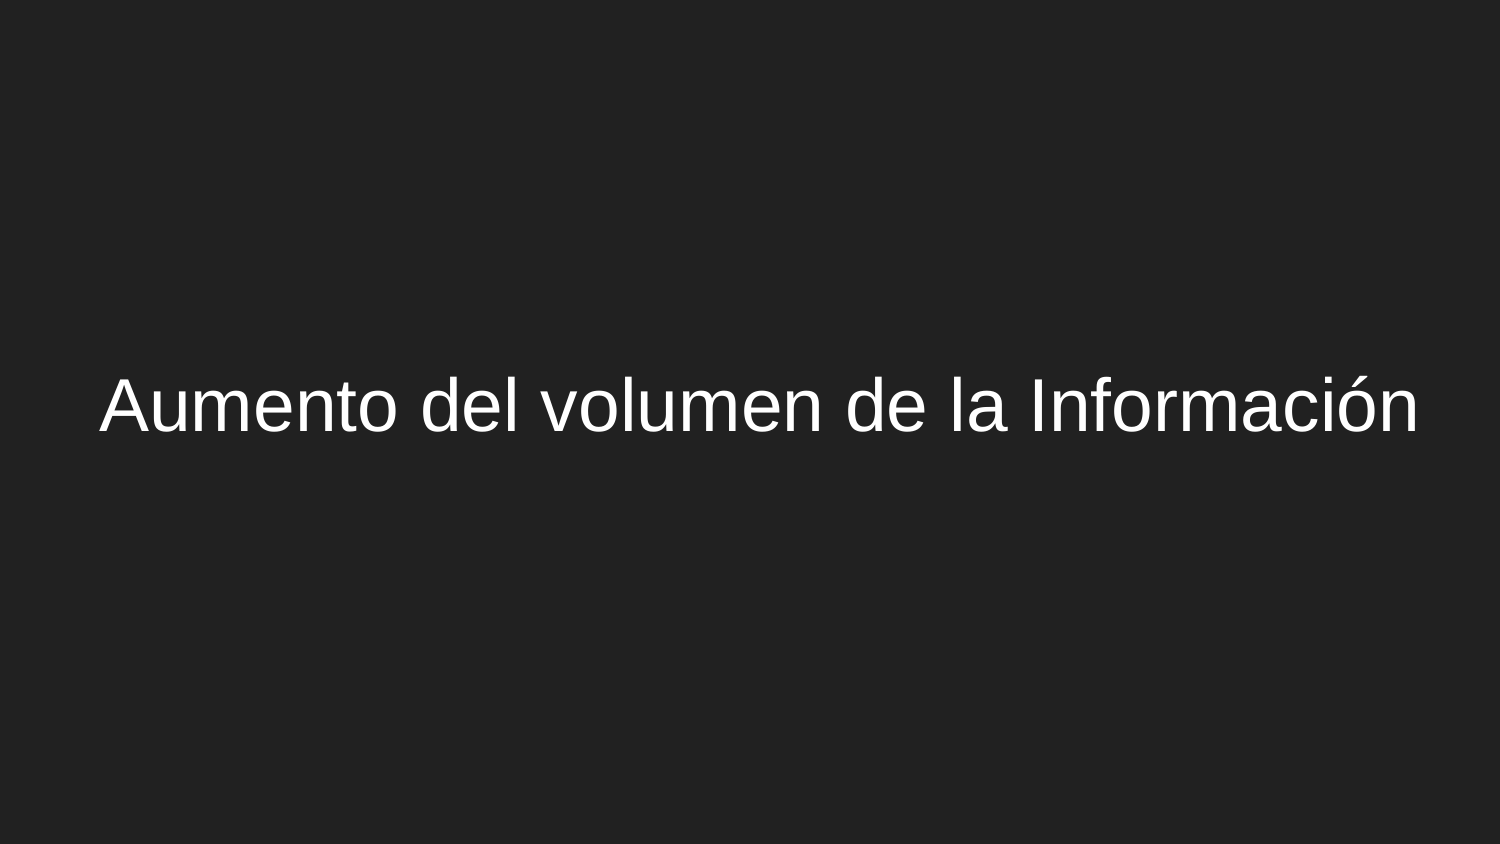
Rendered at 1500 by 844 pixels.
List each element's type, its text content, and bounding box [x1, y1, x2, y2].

title Aumento del volumen de la Información [61, 189, 1460, 462]
